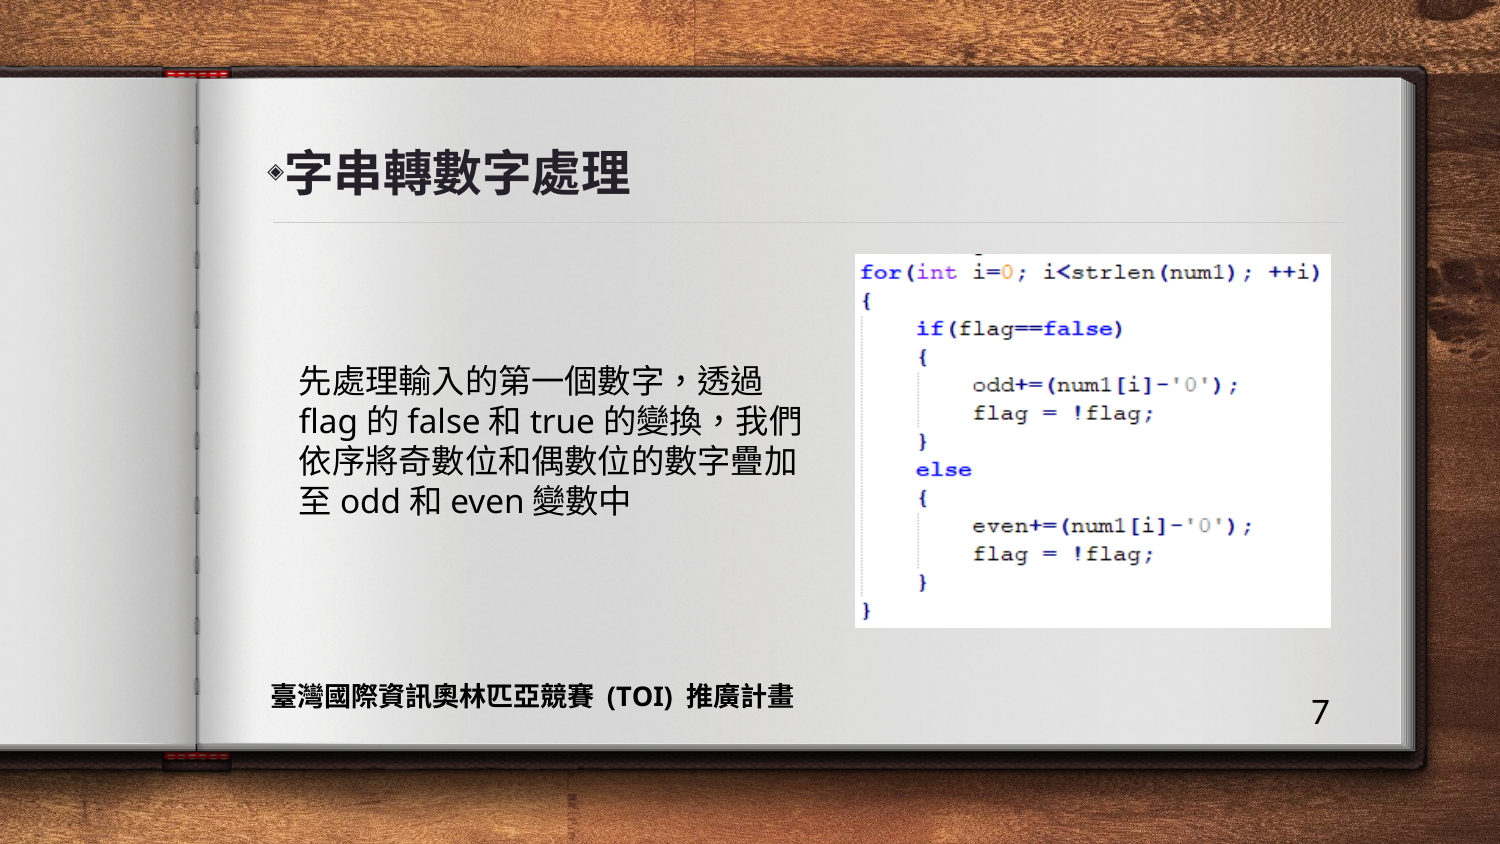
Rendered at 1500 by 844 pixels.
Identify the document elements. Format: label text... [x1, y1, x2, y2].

picture [855, 254, 1331, 628]
text_box 先處理輸入的第一個數字，透過flag的false和true的變換，我們依序將奇數位和偶數位的數字疊加至odd和even變數中 [283, 352, 836, 530]
text_box [1295, 672, 1386, 737]
list 字串轉數字處理 [252, 126, 1194, 216]
